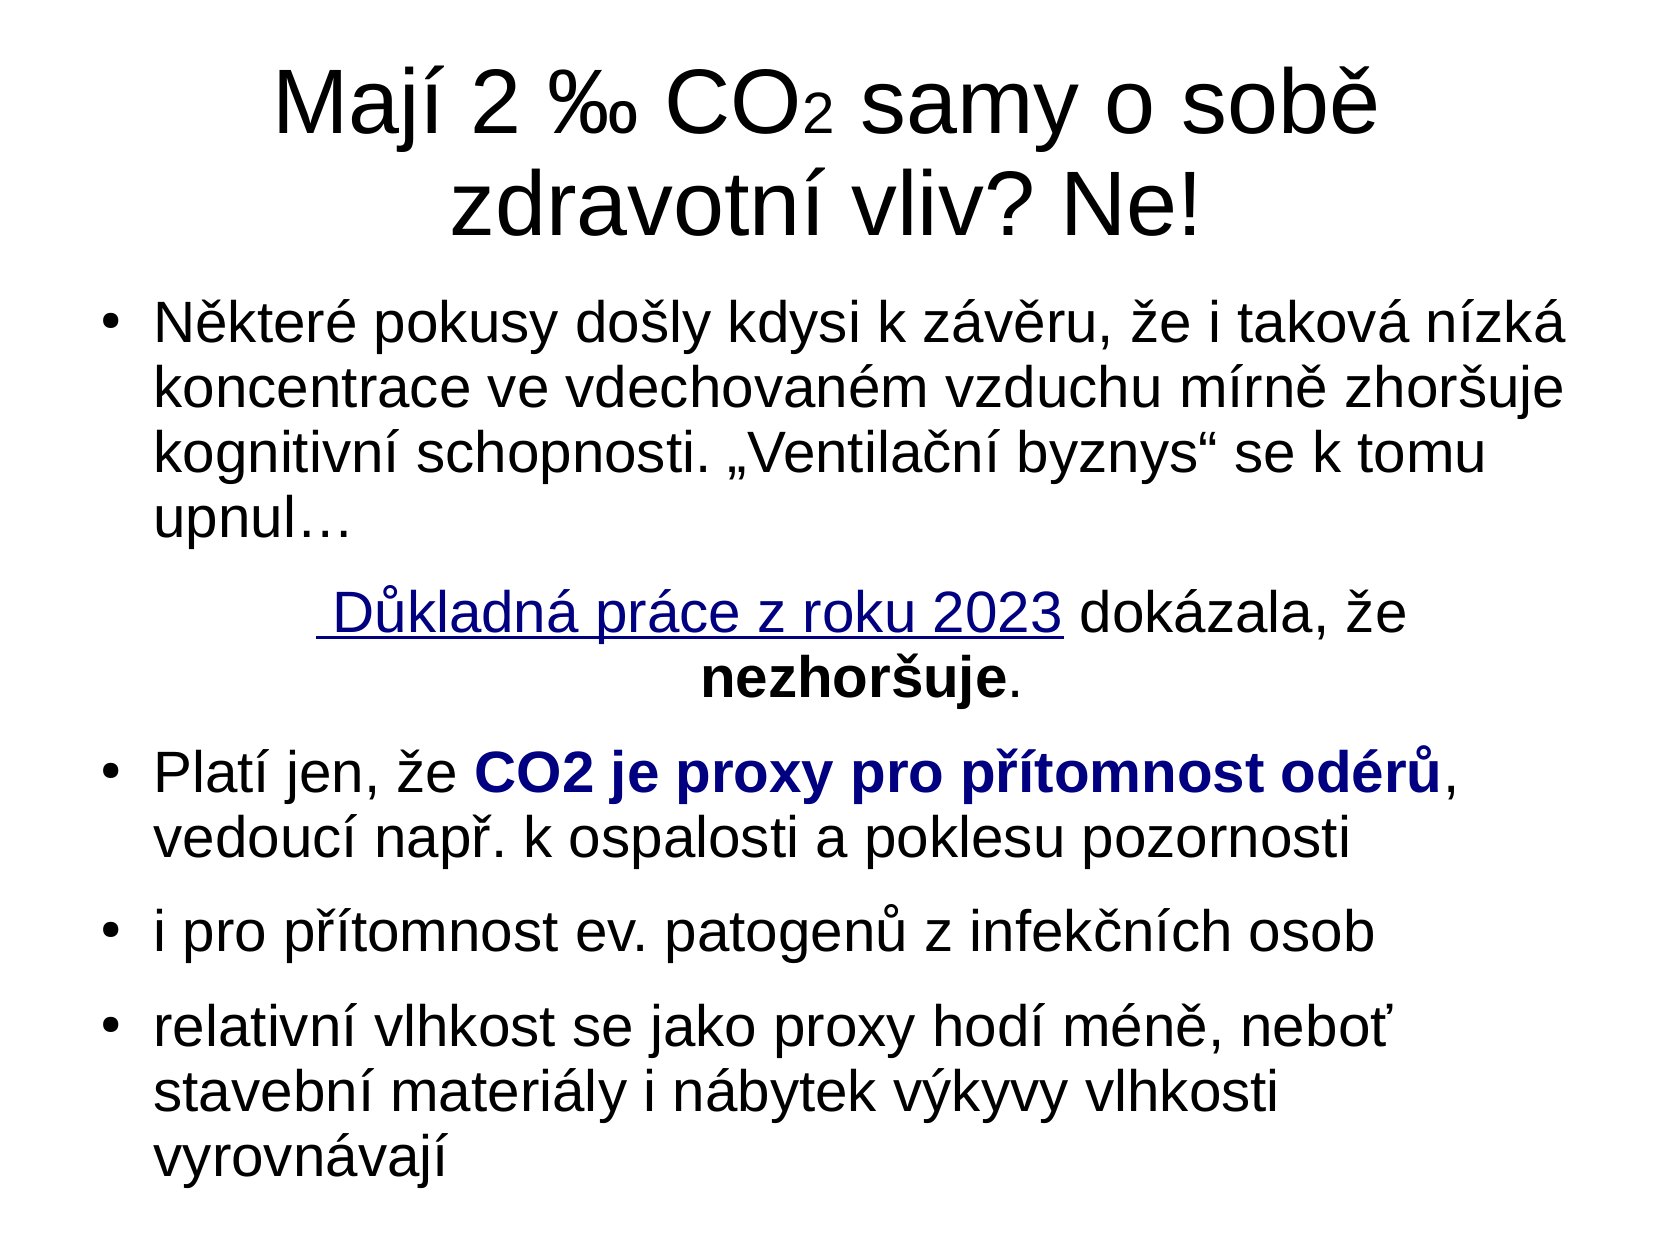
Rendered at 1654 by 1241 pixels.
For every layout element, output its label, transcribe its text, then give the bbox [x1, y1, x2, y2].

list Některé pokusy došly kdysi k závěru, že i taková nízká koncentrace ve vdechovaném vzduchu mírně zhoršuje kognitivní schopnosti. „Ventilační byznys“ se k tomu upnul… Důkladná práce z roku 2023 dokázala, že nezhoršuje. Platí jen, že CO2 je proxy pro přítomnost odérů, vedoucí např. k ospalosti a poklesu pozornosti i pro přítomnost ev. patogenů z infekčních osob relativní vlhkost se jako proxy hodí méně, neboť stavební materiály i nábytek výkyvy vlhkosti vyrovnávají [82, 290, 1571, 1228]
title Mají 2 ‰ CO2 samy o sobě zdravotní vliv? Ne! [82, 49, 1571, 257]
